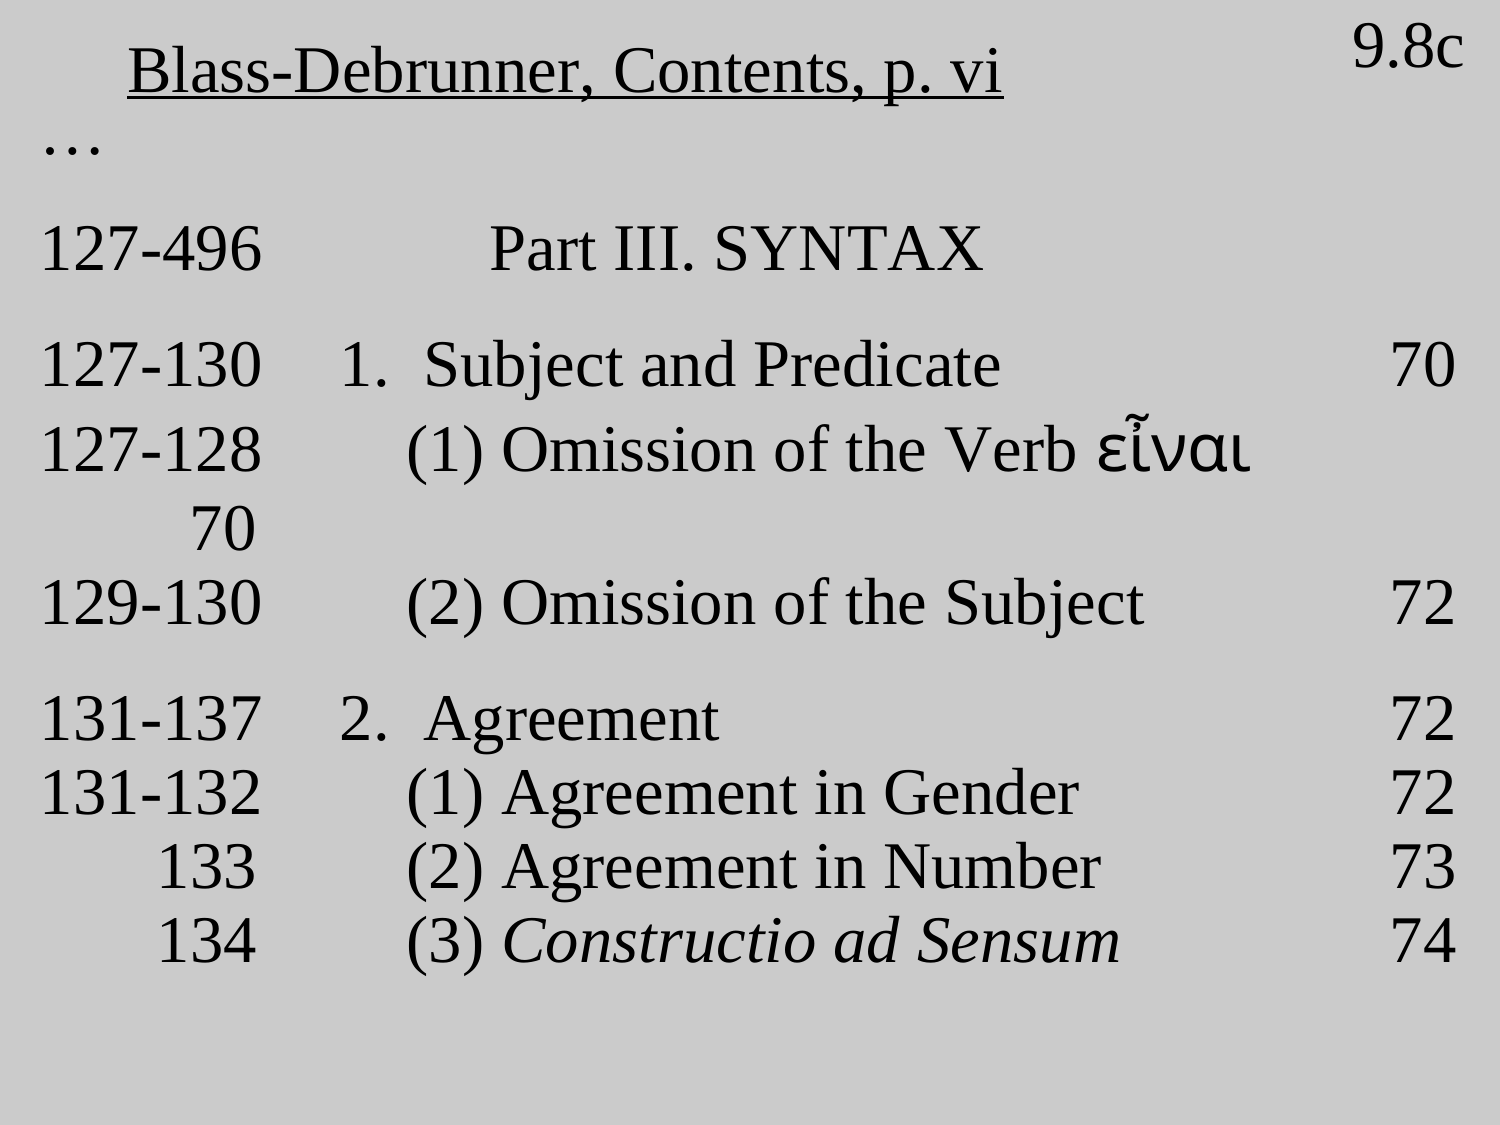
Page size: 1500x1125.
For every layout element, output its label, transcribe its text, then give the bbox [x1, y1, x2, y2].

text_box … 127-496 Part III. SYNTAX 127-130 1. Subject and Predicate 70 127-128 (1) Omission of the Verb εἶναι 70 129-130 (2) Omission of the Subject 72 131-137 2. Agreement 72 131-132 (1) Agreement in Gender 72 133 (2) Agreement in Number 73 134 (3) Constructio ad Sensum 74 Chapter I. The Parts of Speech I. Syntax of the Verb A. Use of the Tenses and Moods. § 106. Use of the Perfect ....... § 107. Use of the Imperfect ..... § 108. Use of the Cohortative ..... [24, 87, 1476, 1125]
text_box 9.8c [1337, 0, 1500, 90]
text_box Blass-Debrunner, Contents, p. vi [307, 51, 332, 87]
text_box Blass-Debrunner, Contents, p. vi [112, 24, 1238, 87]
